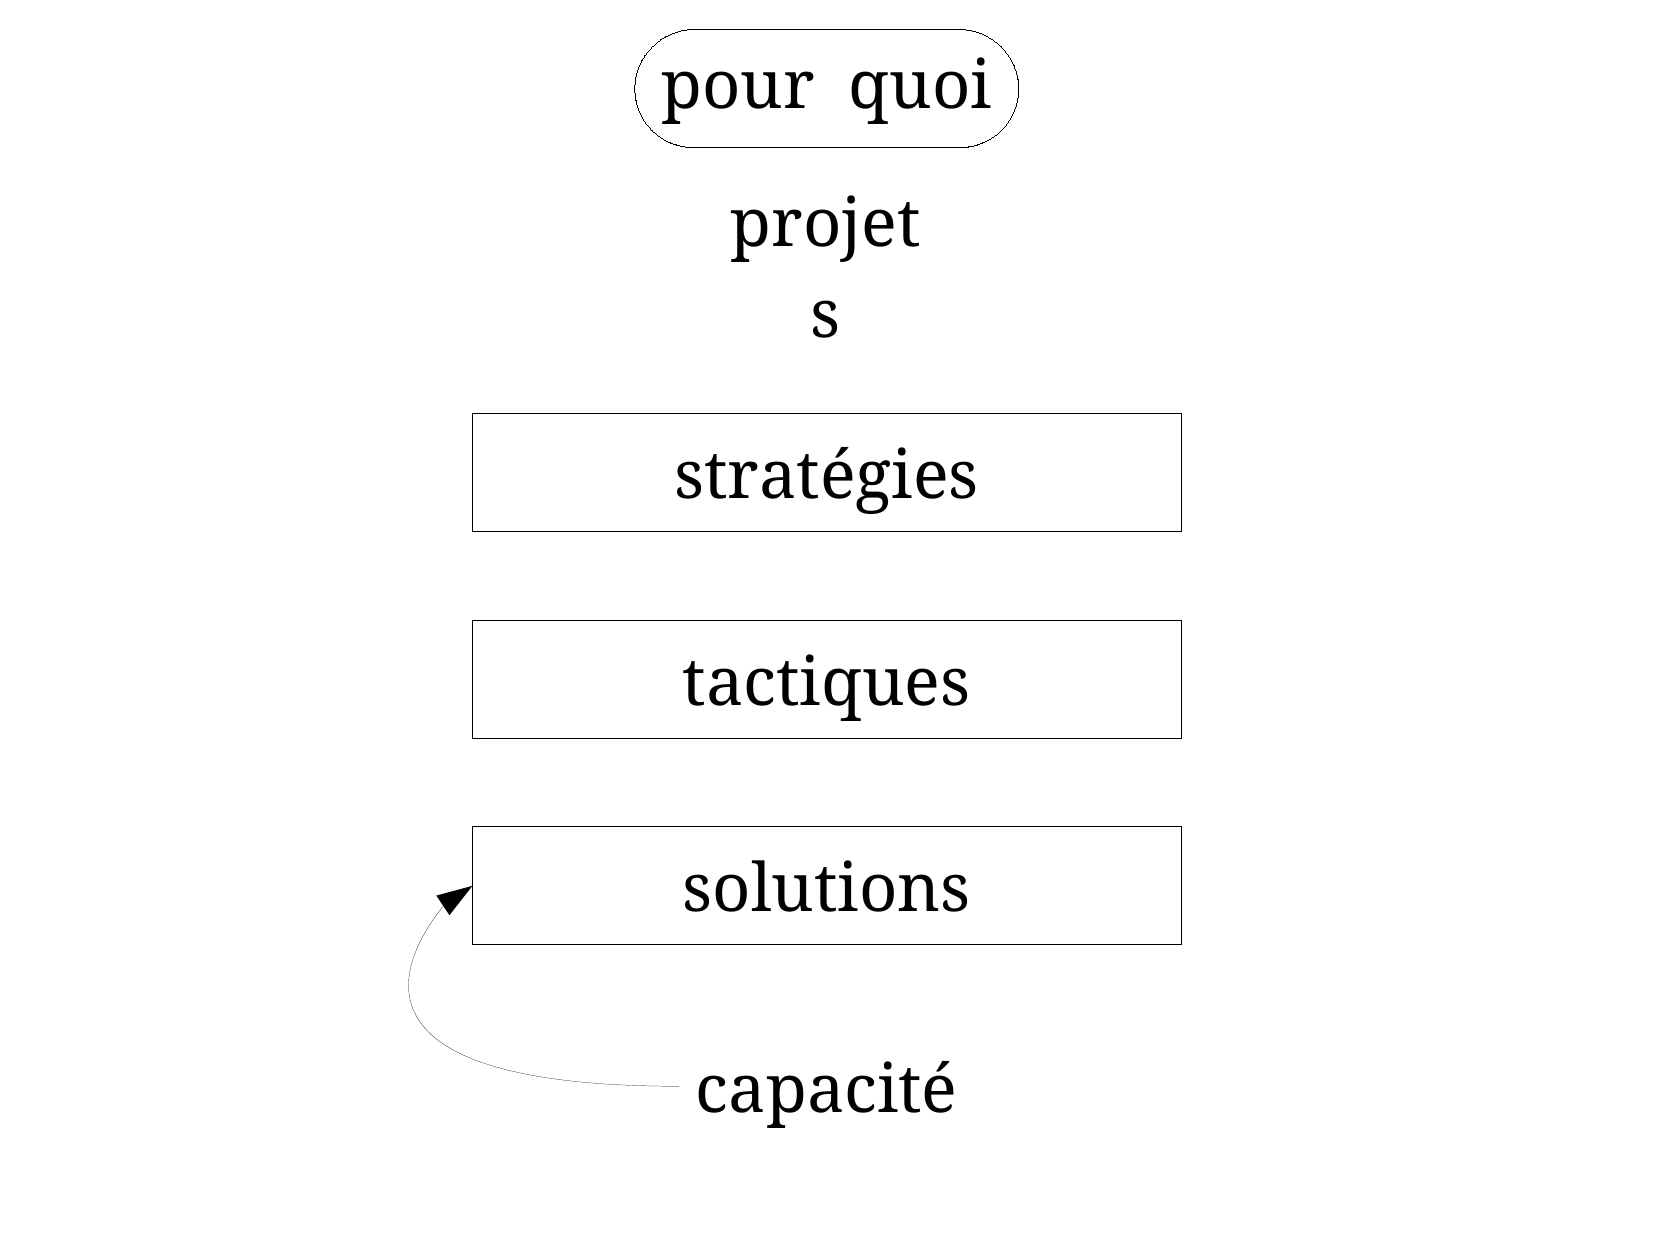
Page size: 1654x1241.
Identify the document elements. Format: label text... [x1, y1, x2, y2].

text_box capacité [679, 1033, 975, 1139]
text_box stratégies [472, 413, 1182, 532]
text_box tactiques [472, 620, 1182, 739]
text_box projets [701, 206, 950, 325]
text_box solutions [472, 826, 1182, 945]
text_box pour quoi [634, 29, 1019, 148]
